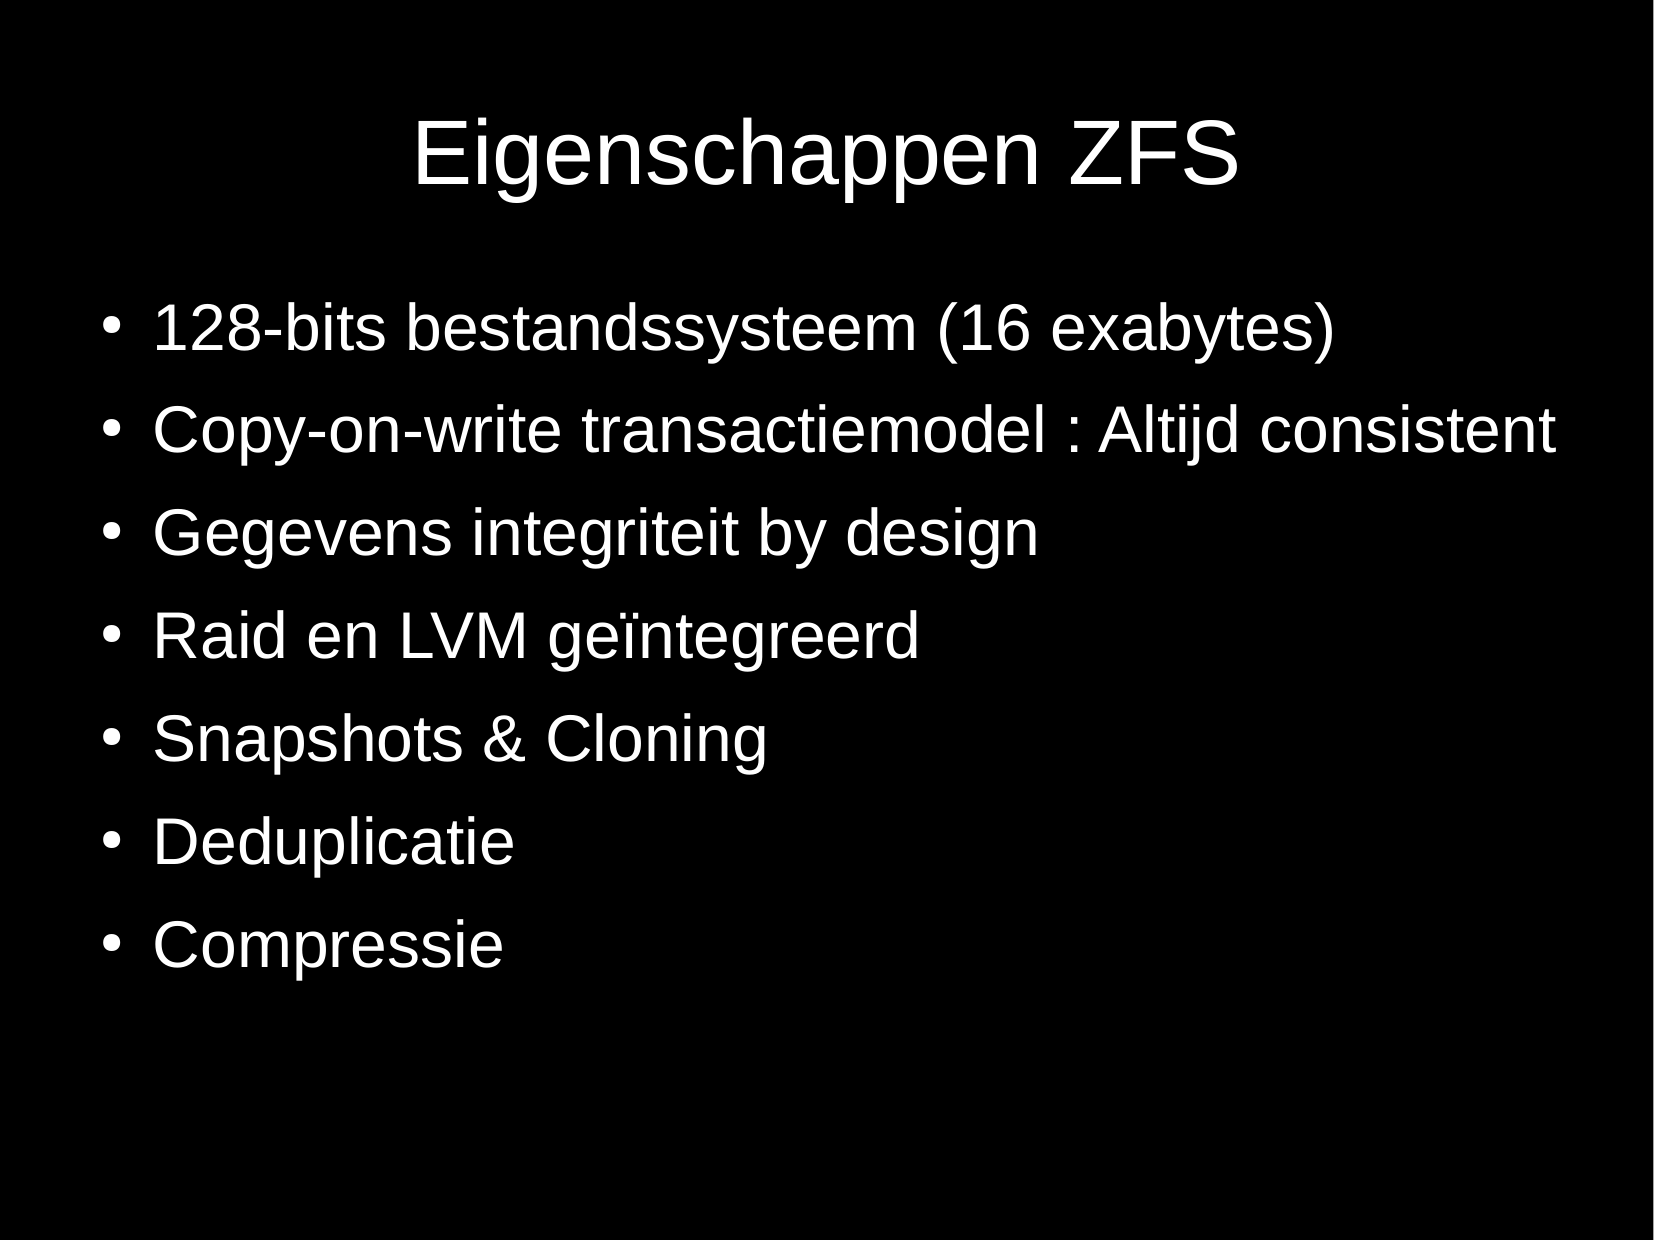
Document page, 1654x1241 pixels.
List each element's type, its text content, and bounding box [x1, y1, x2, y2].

title Eigenschappen ZFS [82, 49, 1571, 257]
list 128-bits bestandssysteem (16 exabytes) Copy-on-write transactiemodel : Altijd consistent Gegevens integriteit by design Raid en LVM geïntegreerd Snapshots & Cloning Deduplicatie Compressie [82, 290, 1571, 1010]
